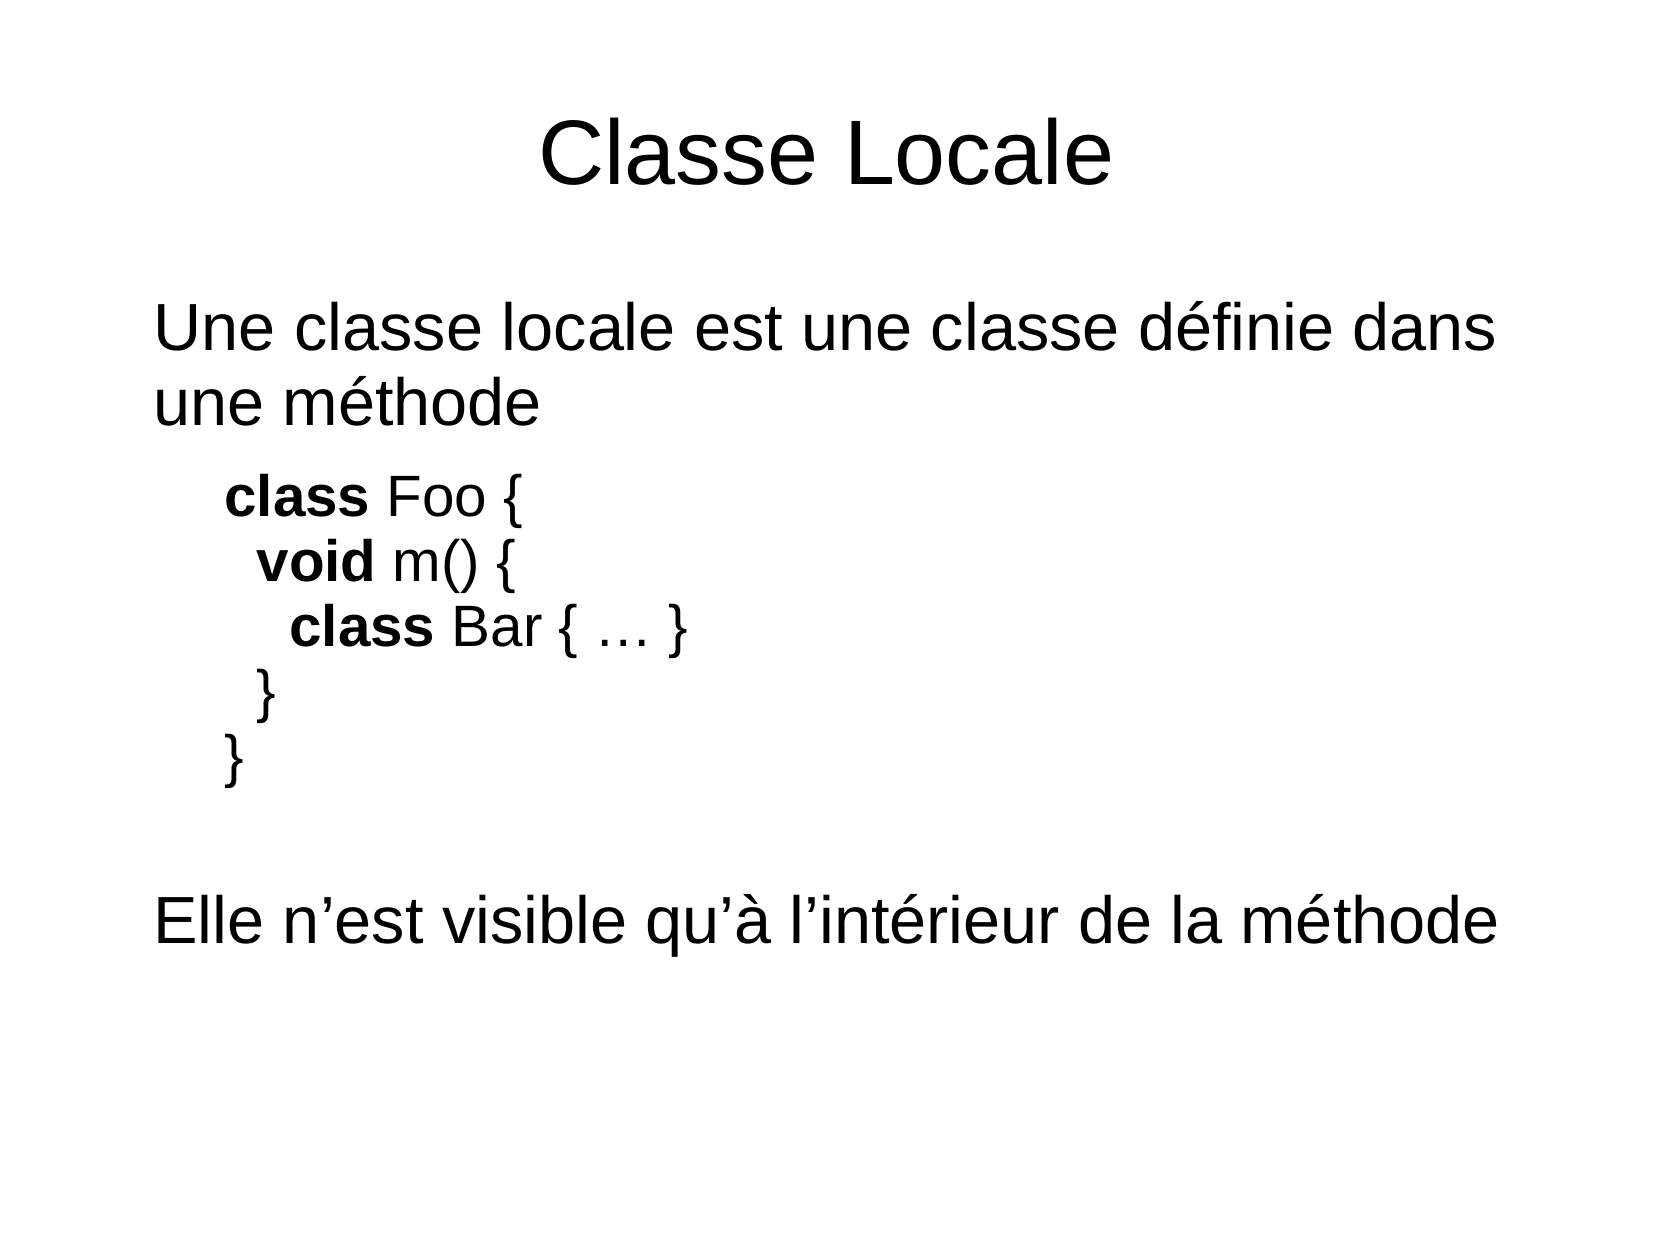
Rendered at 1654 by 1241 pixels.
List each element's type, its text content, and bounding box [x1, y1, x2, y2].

list Une classe locale est une classe définie dans une méthode class Foo { void m() { class Bar { … } } } Elle n’est visible qu’à l’intérieur de la méthode [82, 290, 1571, 1126]
title Classe Locale [82, 49, 1571, 257]
